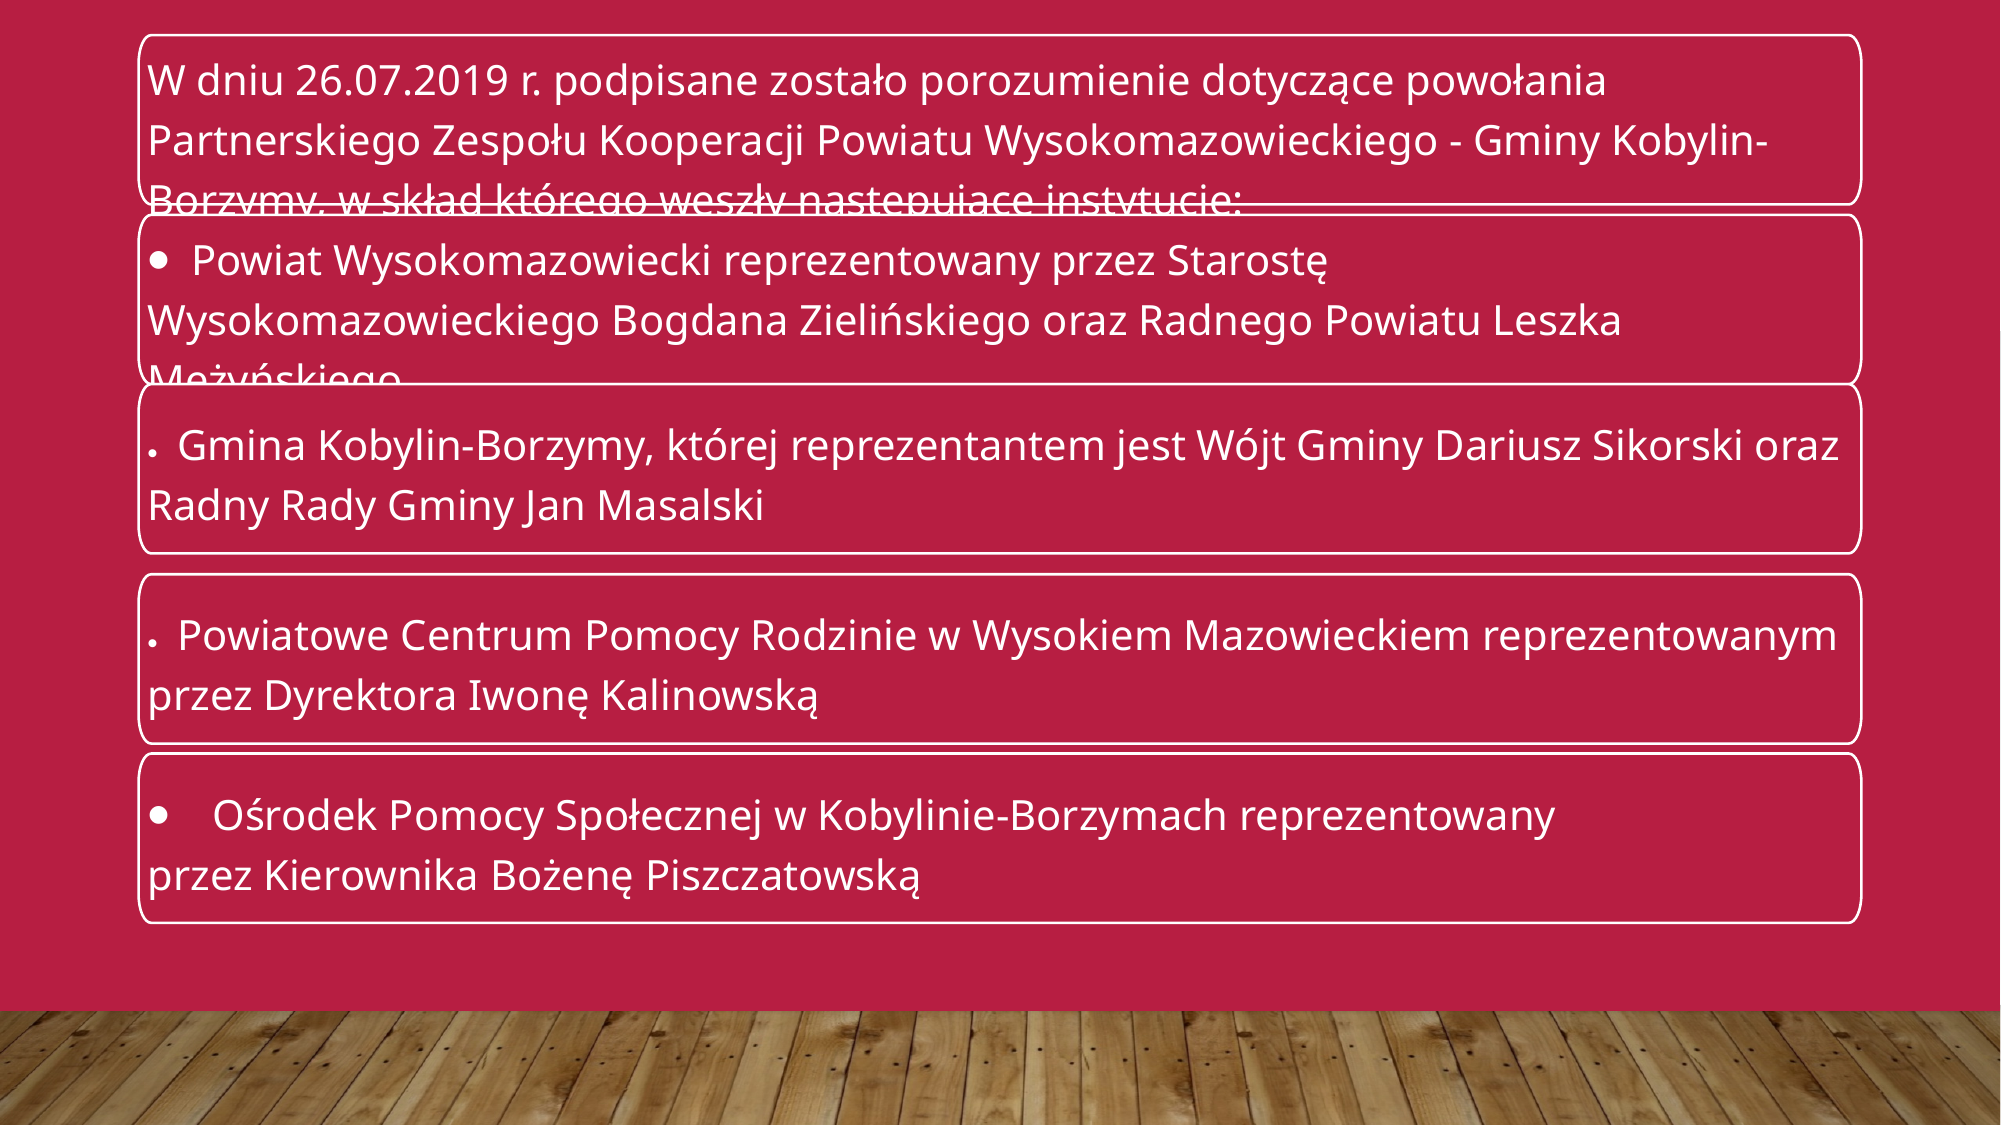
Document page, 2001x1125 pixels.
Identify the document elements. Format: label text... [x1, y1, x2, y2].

picture [0, 1011, 2000, 1125]
text_box ⦁ Gmina Kobylin-Borzymy, której reprezentantem jest Wójt Gminy Dariusz Sikorski oraz Radny Rady Gminy Jan Masalski [138, 384, 1862, 554]
text_box ⦁ Ośrodek Pomocy Społecznej w Kobylinie-Borzymach reprezentowany przez Kierownika Bożenę Piszczatowską [138, 753, 1862, 923]
text_box ⦁ Powiatowe Centrum Pomocy Rodzinie w Wysokiem Mazowieckiem reprezentowanym przez Dyrektora Iwonę Kalinowską [138, 574, 1862, 744]
text_box ⦁ Powiat Wysokomazowiecki reprezentowany przez Starostę Wysokomazowieckiego Bogdana Zielińskiego oraz Radnego Powiatu Leszka Mężyńskiego [138, 214, 1862, 384]
text_box W dniu 26.07.2019 r. podpisane zostało porozumienie dotyczące powołania Partnerskiego Zespołu Kooperacji Powiatu Wysokomazowieckiego - Gminy Kobylin-Borzymy, w skład którego weszły następujące instytucje: [138, 35, 1862, 205]
text_box [0, 0, 2000, 1011]
